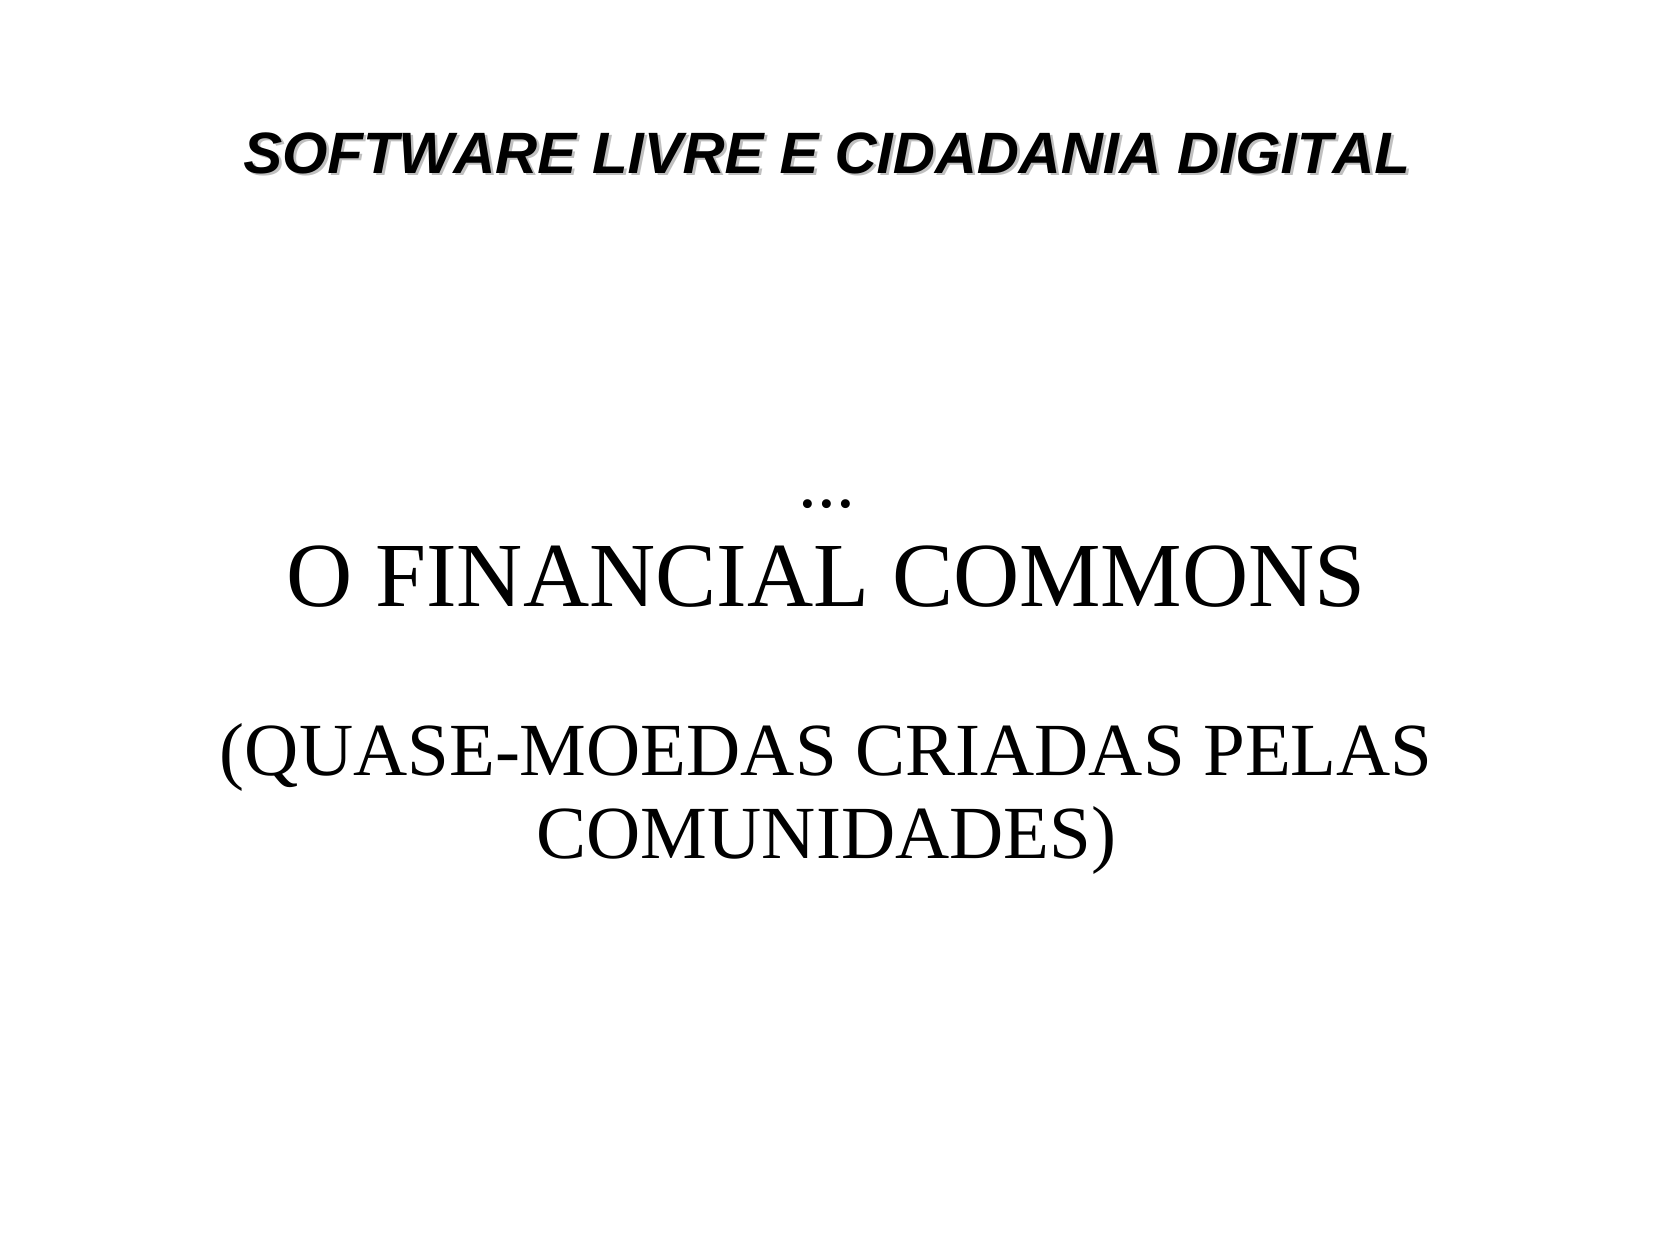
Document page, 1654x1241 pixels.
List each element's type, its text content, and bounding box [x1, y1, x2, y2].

title SOFTWARE LIVRE E CIDADANIA DIGITAL [82, 49, 1571, 257]
subtitle ... O FINANCIAL COMMONS (QUASE-MOEDAS CRIADAS PELAS COMUNIDADES) [82, 297, 1571, 1102]
